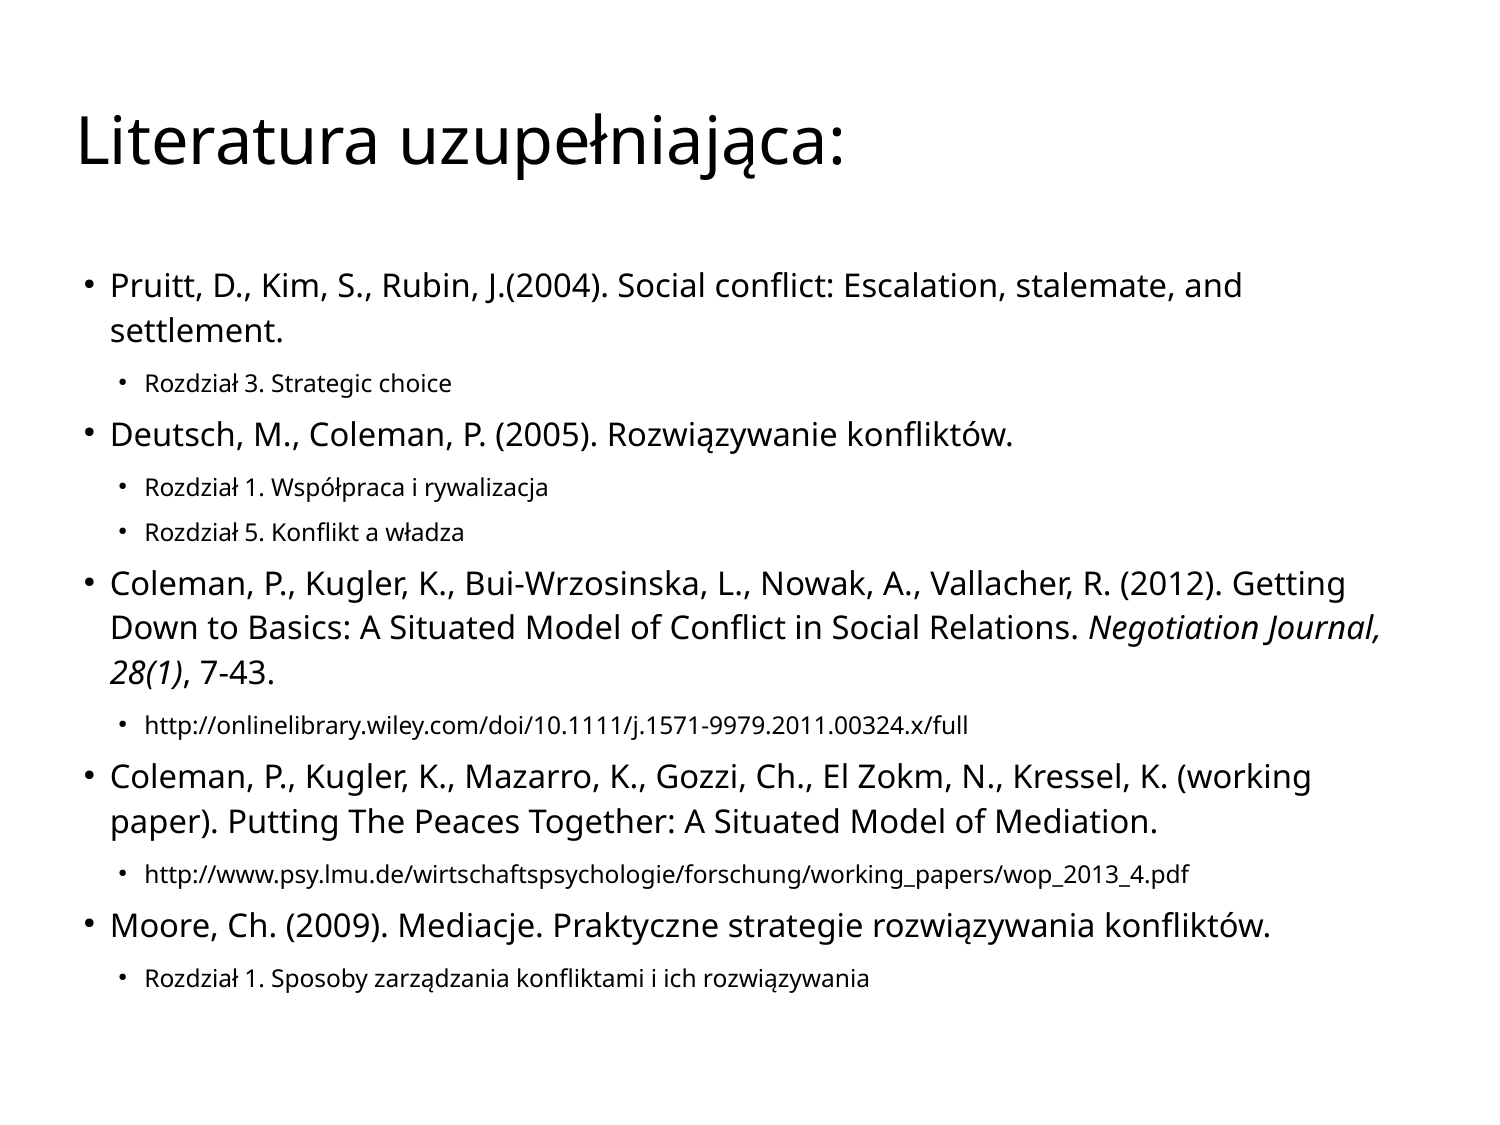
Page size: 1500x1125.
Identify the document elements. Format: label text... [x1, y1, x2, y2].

title Literatura uzupełniająca: [75, 45, 1425, 233]
list Pruitt, D., Kim, S., Rubin, J.(2004). Social conflict: Escalation, stalemate, and settlement. Rozdział 3. Strategic choice Deutsch, M., Coleman, P. (2005). Rozwiązywanie konfliktów. Rozdział 1. Współpraca i rywalizacja Rozdział 5. Konflikt a władza Coleman, P., Kugler, K., Bui-Wrzosinska, L., Nowak, A., Vallacher, R. (2012). Getting Down to Basics: A Situated Model of Conflict in Social Relations. Negotiation Journal, 28(1), 7-43. http://onlinelibrary.wiley.com/doi/10.1111/j.1571-9979.2011.00324.x/full Coleman, P., Kugler, K., Mazarro, K., Gozzi, Ch., El Zokm, N., Kressel, K. (working paper). Putting The Peaces Together: A Situated Model of Mediation. http://www.psy.lmu.de/wirtschaftspsychologie/forschung/working_papers/wop_2013_4.pdf Moore, Ch. (2009). Mediacje. Praktyczne strategie rozwiązywania konfliktów. Rozdział 1. Sposoby zarządzania konfliktami i ich rozwiązywania [75, 262, 1425, 1005]
